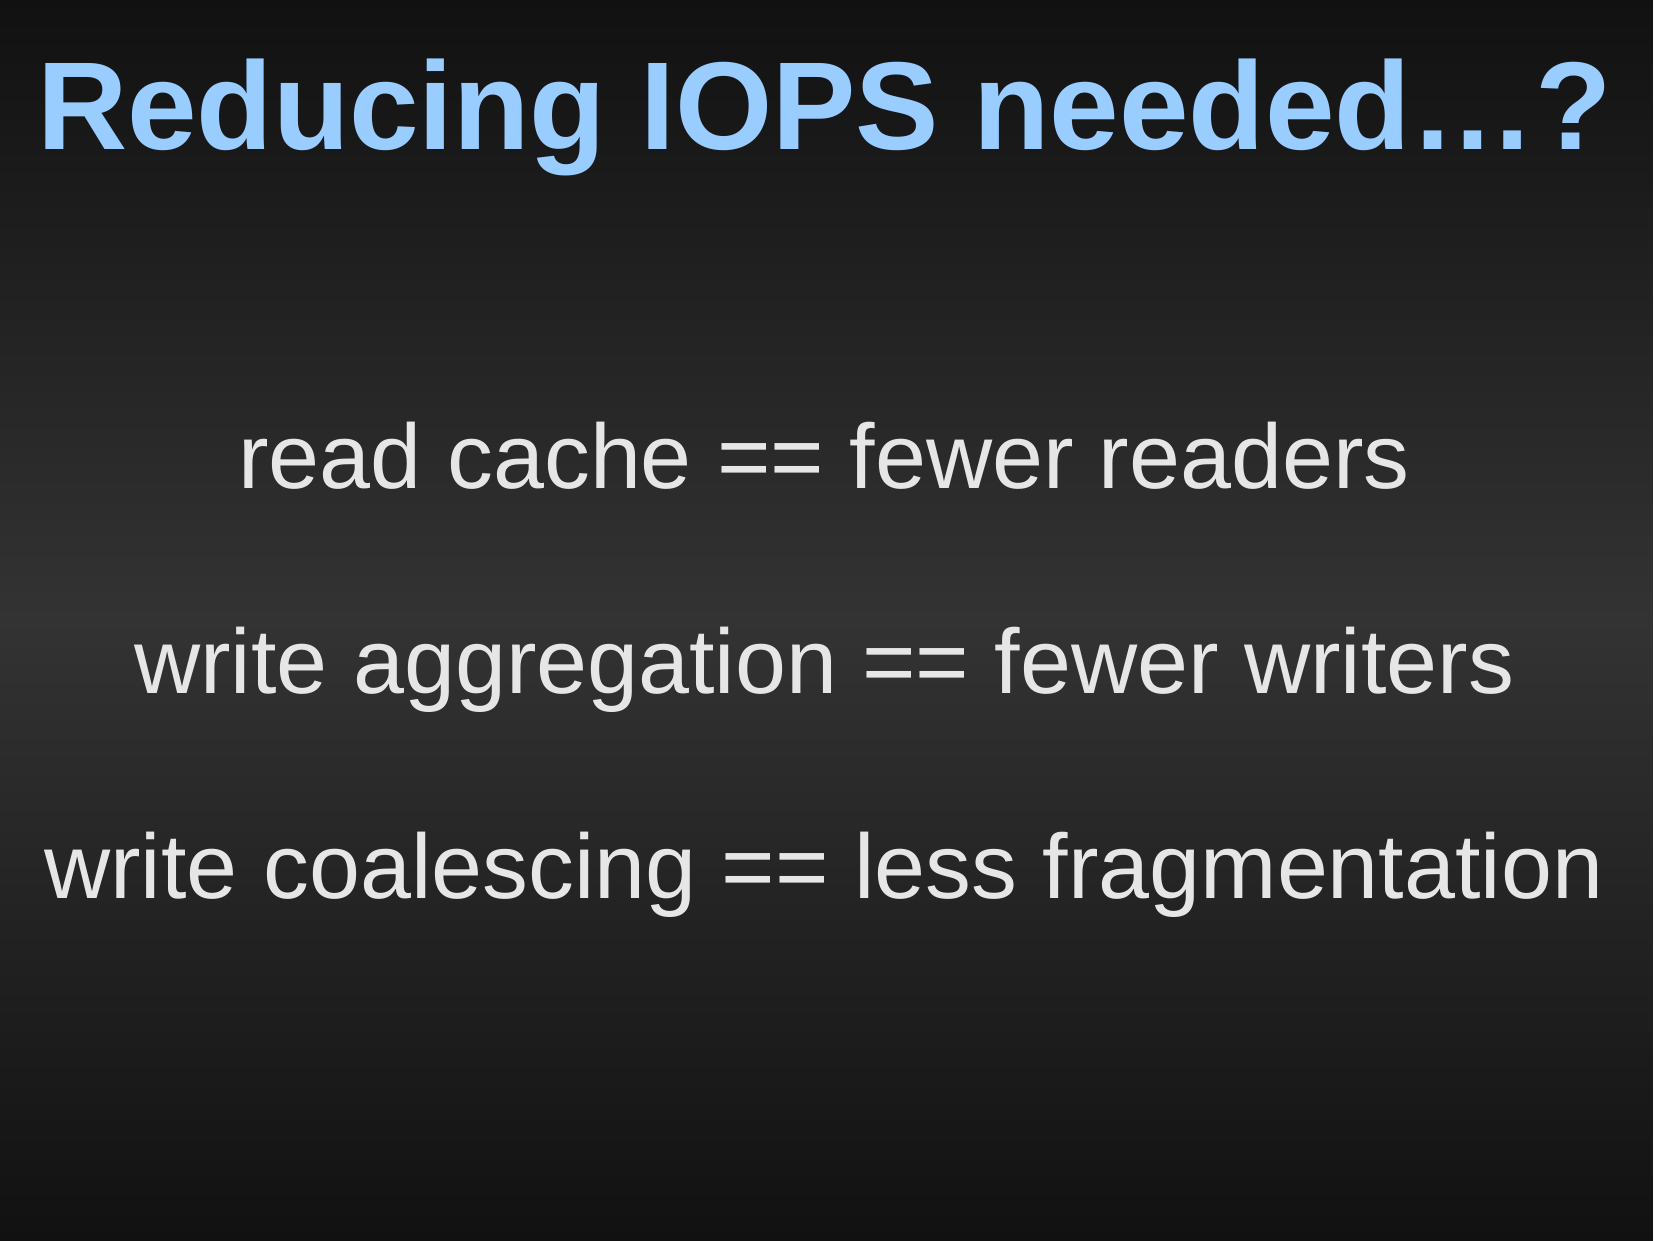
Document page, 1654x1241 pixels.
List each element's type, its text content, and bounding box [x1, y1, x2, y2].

title read cache == fewer readers write aggregation == fewer writers write coalescing == less fragmentation [0, 212, 1651, 1111]
title Reducing IOPS needed…? [0, 2, 1651, 211]
